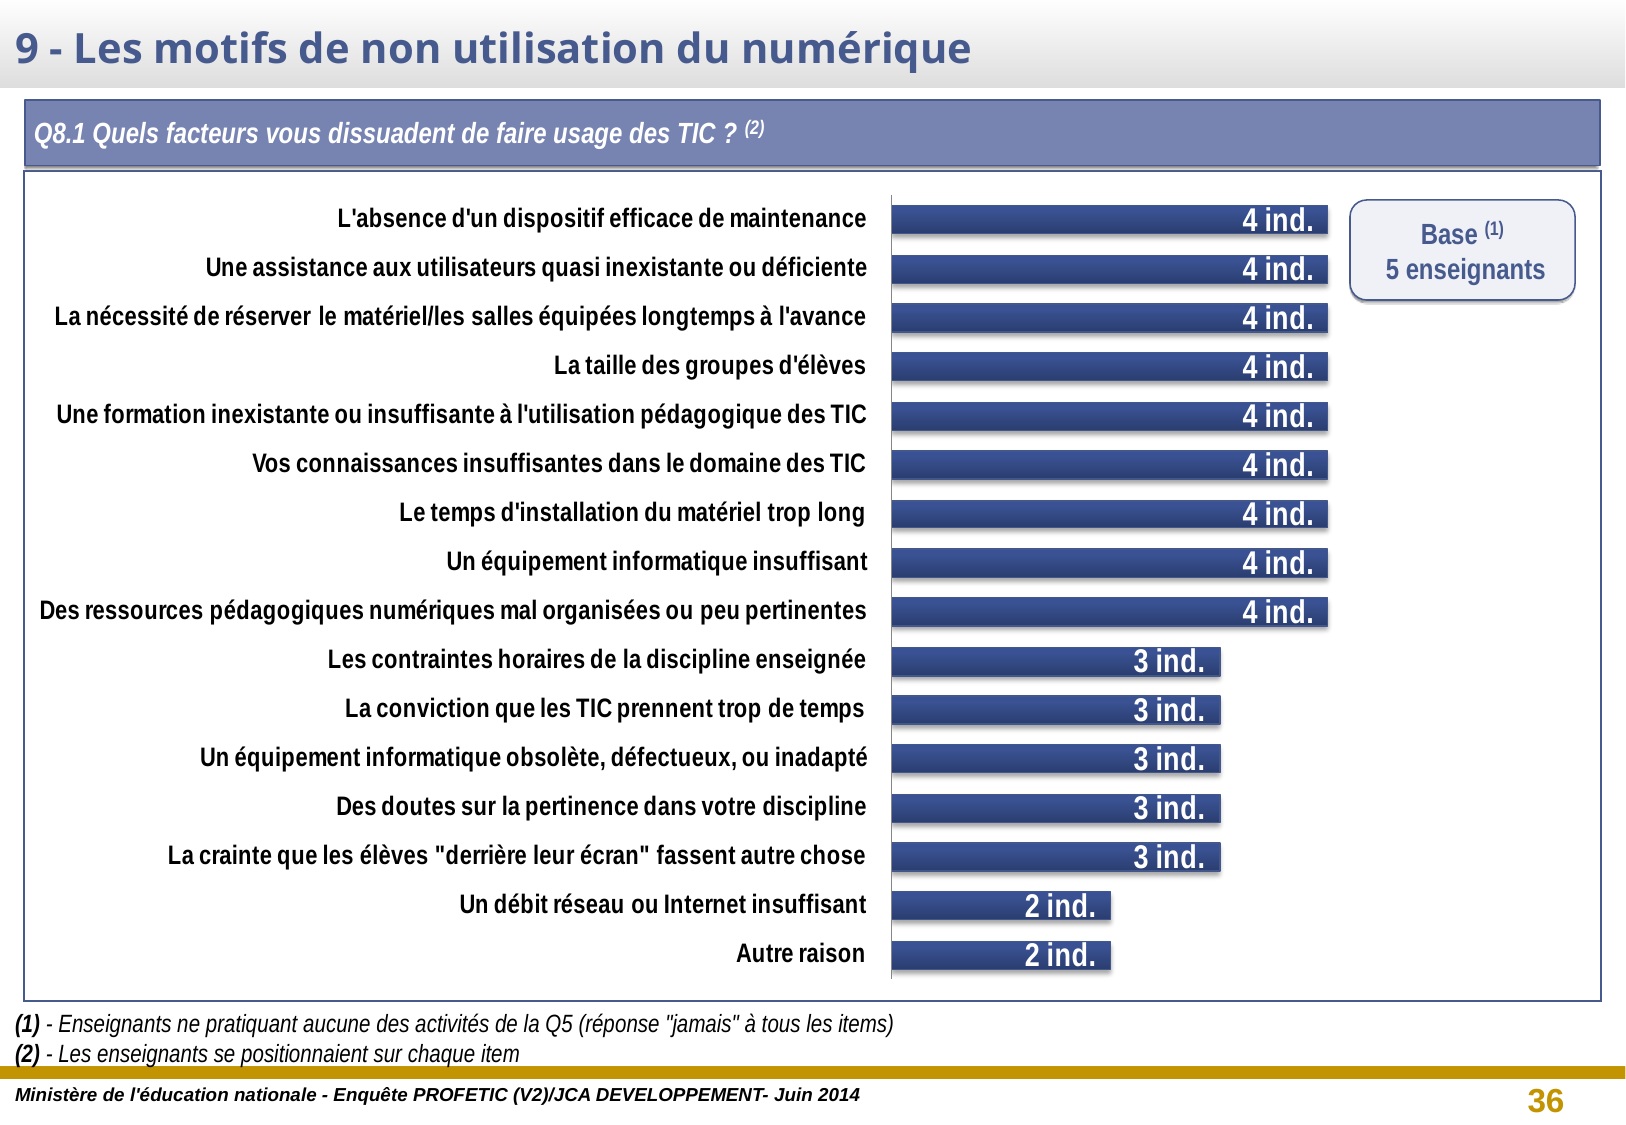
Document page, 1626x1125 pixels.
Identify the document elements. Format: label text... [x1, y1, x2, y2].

text_box (1) - Enseignants ne pratiquant aucune des activités de la Q5 (réponse "jamais" à tous les items) (2) - Les enseignants se positionnaient sur chaque item [0, 999, 1576, 1076]
picture [24, 171, 1600, 1000]
text_box 36 [1512, 1071, 1625, 1125]
text_box Base (1) 5 enseignants [1350, 199, 1576, 300]
title 9 - Les motifs de non utilisation du numérique [0, 0, 1625, 88]
text_box Ministère de l'éducation nationale - Enquête PROFETIC (V2)/JCA DEVELOPPEMENT- Juin 2014 [0, 1076, 1501, 1125]
text_box Q8.1 Quels facteurs vous dissuadent de faire usage des TIC ? (2) [25, 100, 1600, 166]
